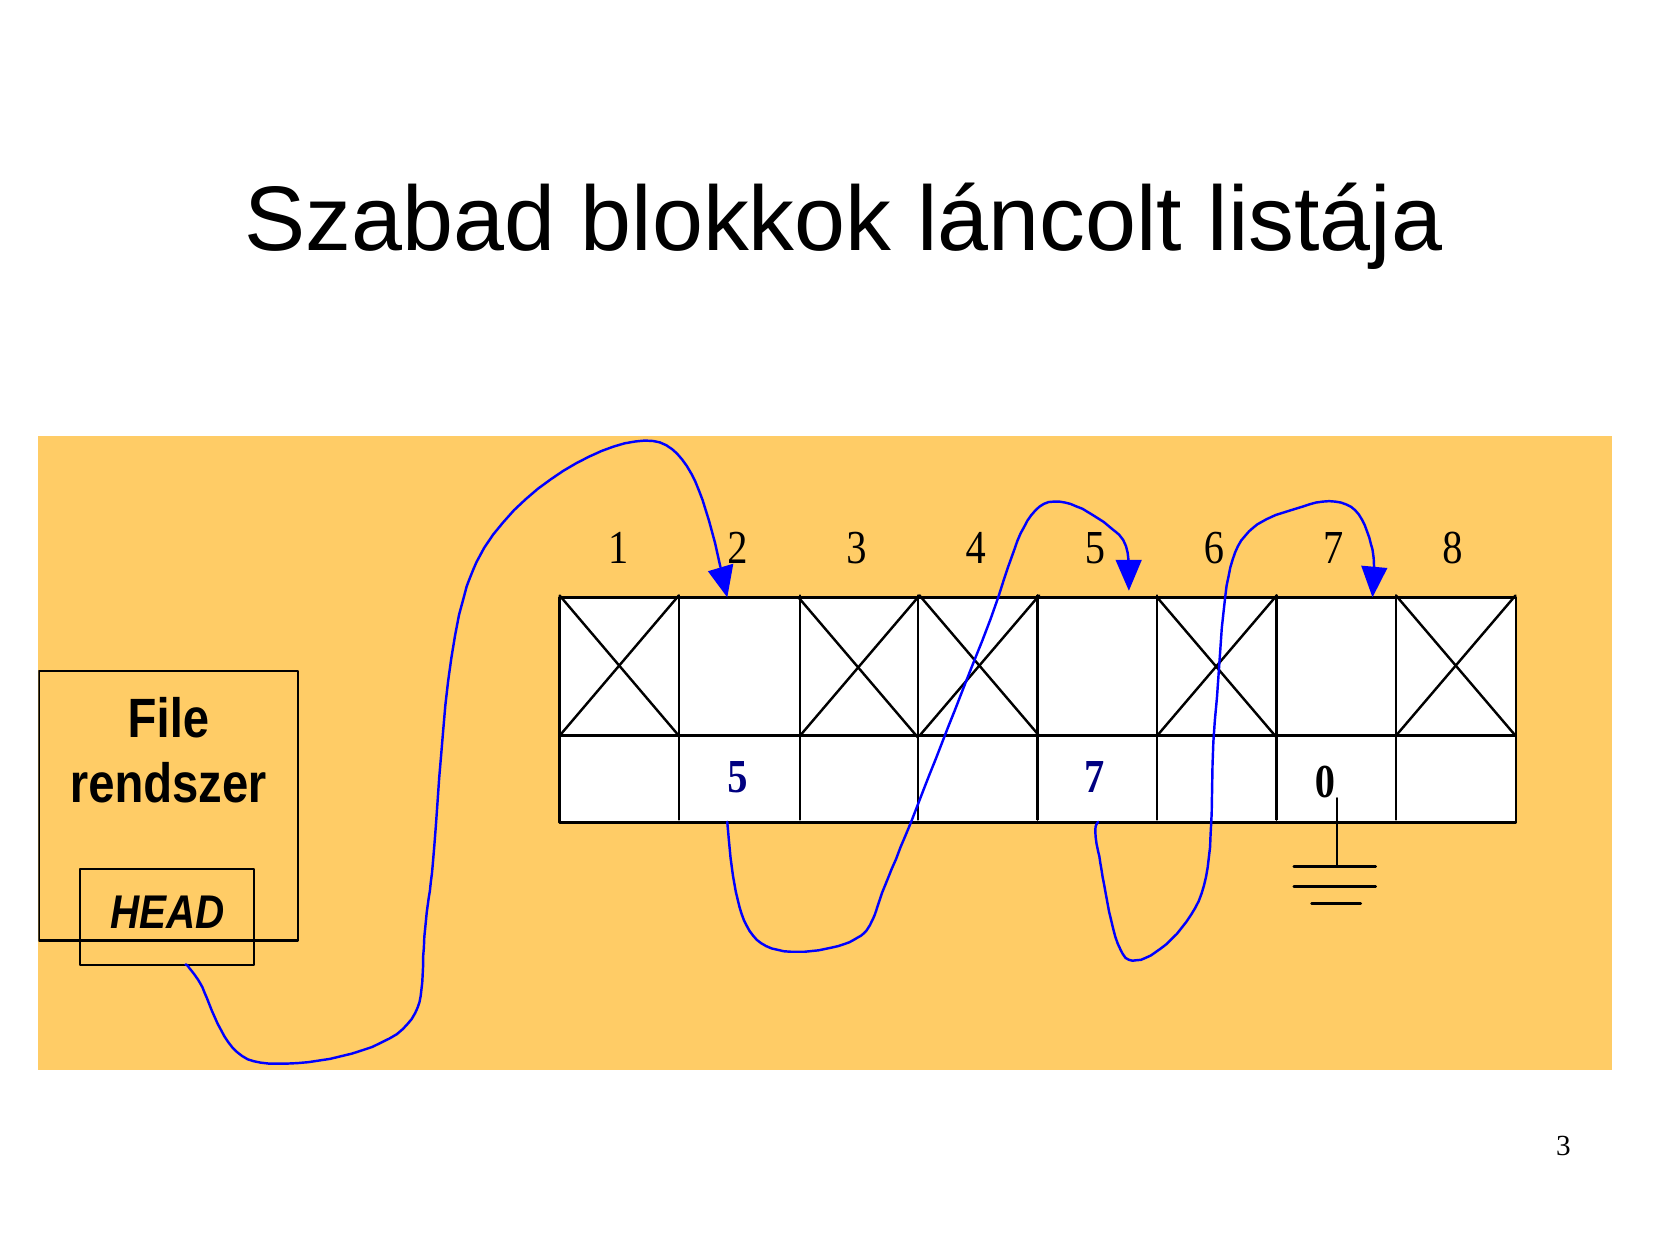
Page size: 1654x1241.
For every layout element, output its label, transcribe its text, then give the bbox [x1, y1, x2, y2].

chart [38, 435, 1612, 1070]
title Szabad blokkok láncolt listája [124, 110, 1530, 317]
